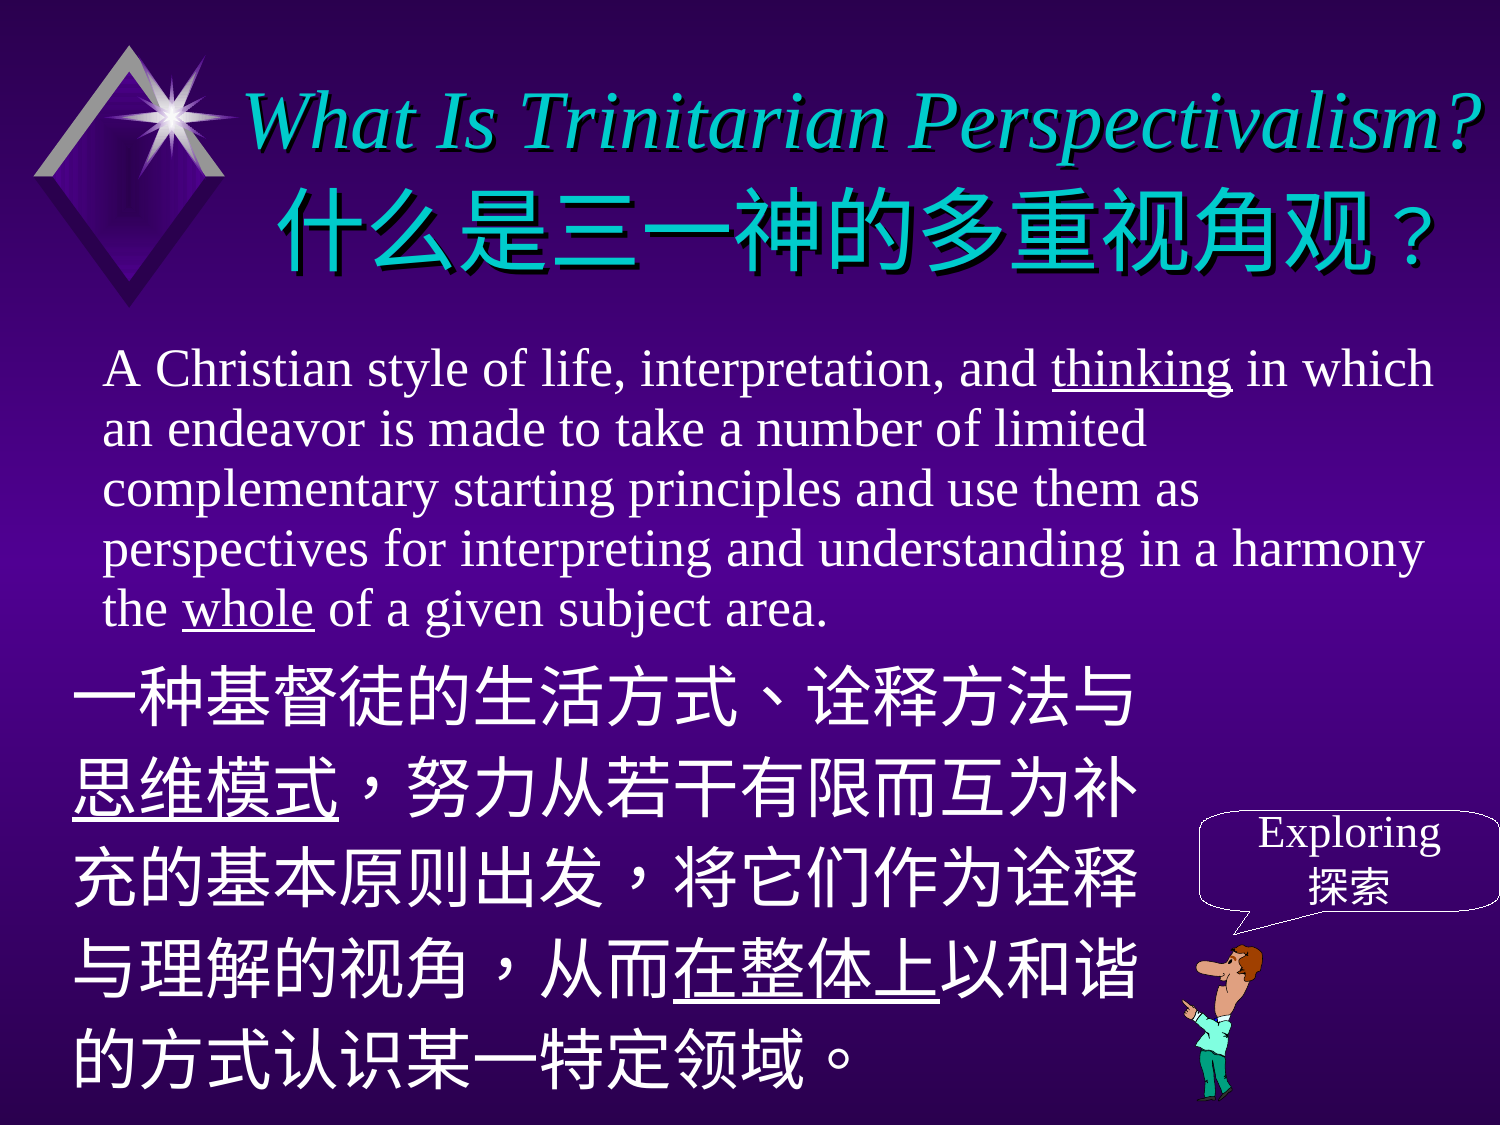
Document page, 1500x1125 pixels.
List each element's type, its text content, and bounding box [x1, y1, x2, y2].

chart [1181, 944, 1264, 1102]
text_box A Christian style of life, interpretation, and thinking in which an endeavor is made to take a number of limited complementary starting principles and use them as perspectives for interpreting and understanding in a harmony the whole of a given subject area. [87, 330, 1452, 646]
text_box Exploring 探索 [1199, 810, 1500, 935]
text_box 一种基督徒的生活方式、诠释方法与思维模式，努力从若干有限而互为补充的基本原则出发，将它们作为诠释与理解的视角，从而在整体上以和谐的方式认识某一特定领域。 [57, 642, 1178, 1125]
title What Is Trinitarian Perspectivalism? 什么是三一神的多重视角观？ [224, 34, 1500, 332]
